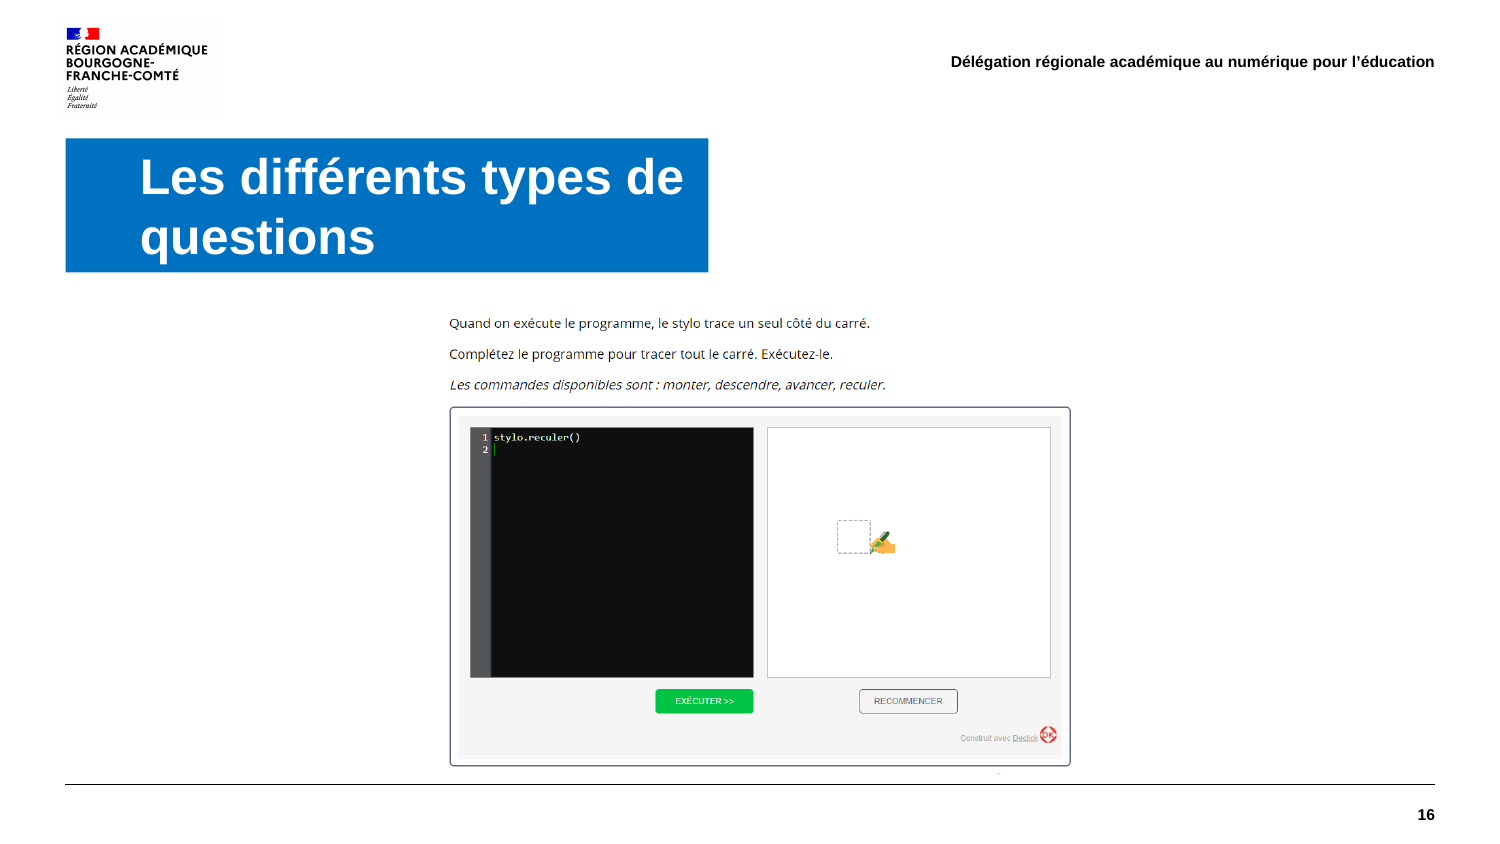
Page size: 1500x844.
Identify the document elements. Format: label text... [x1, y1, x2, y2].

footer Délégation régionale académique au numérique pour l’éducation [470, 32, 1436, 92]
list Les différents types de questions [65, 138, 709, 273]
picture [442, 291, 1079, 774]
slide_number <numéro> [1213, 784, 1436, 844]
picture [55, 16, 219, 120]
